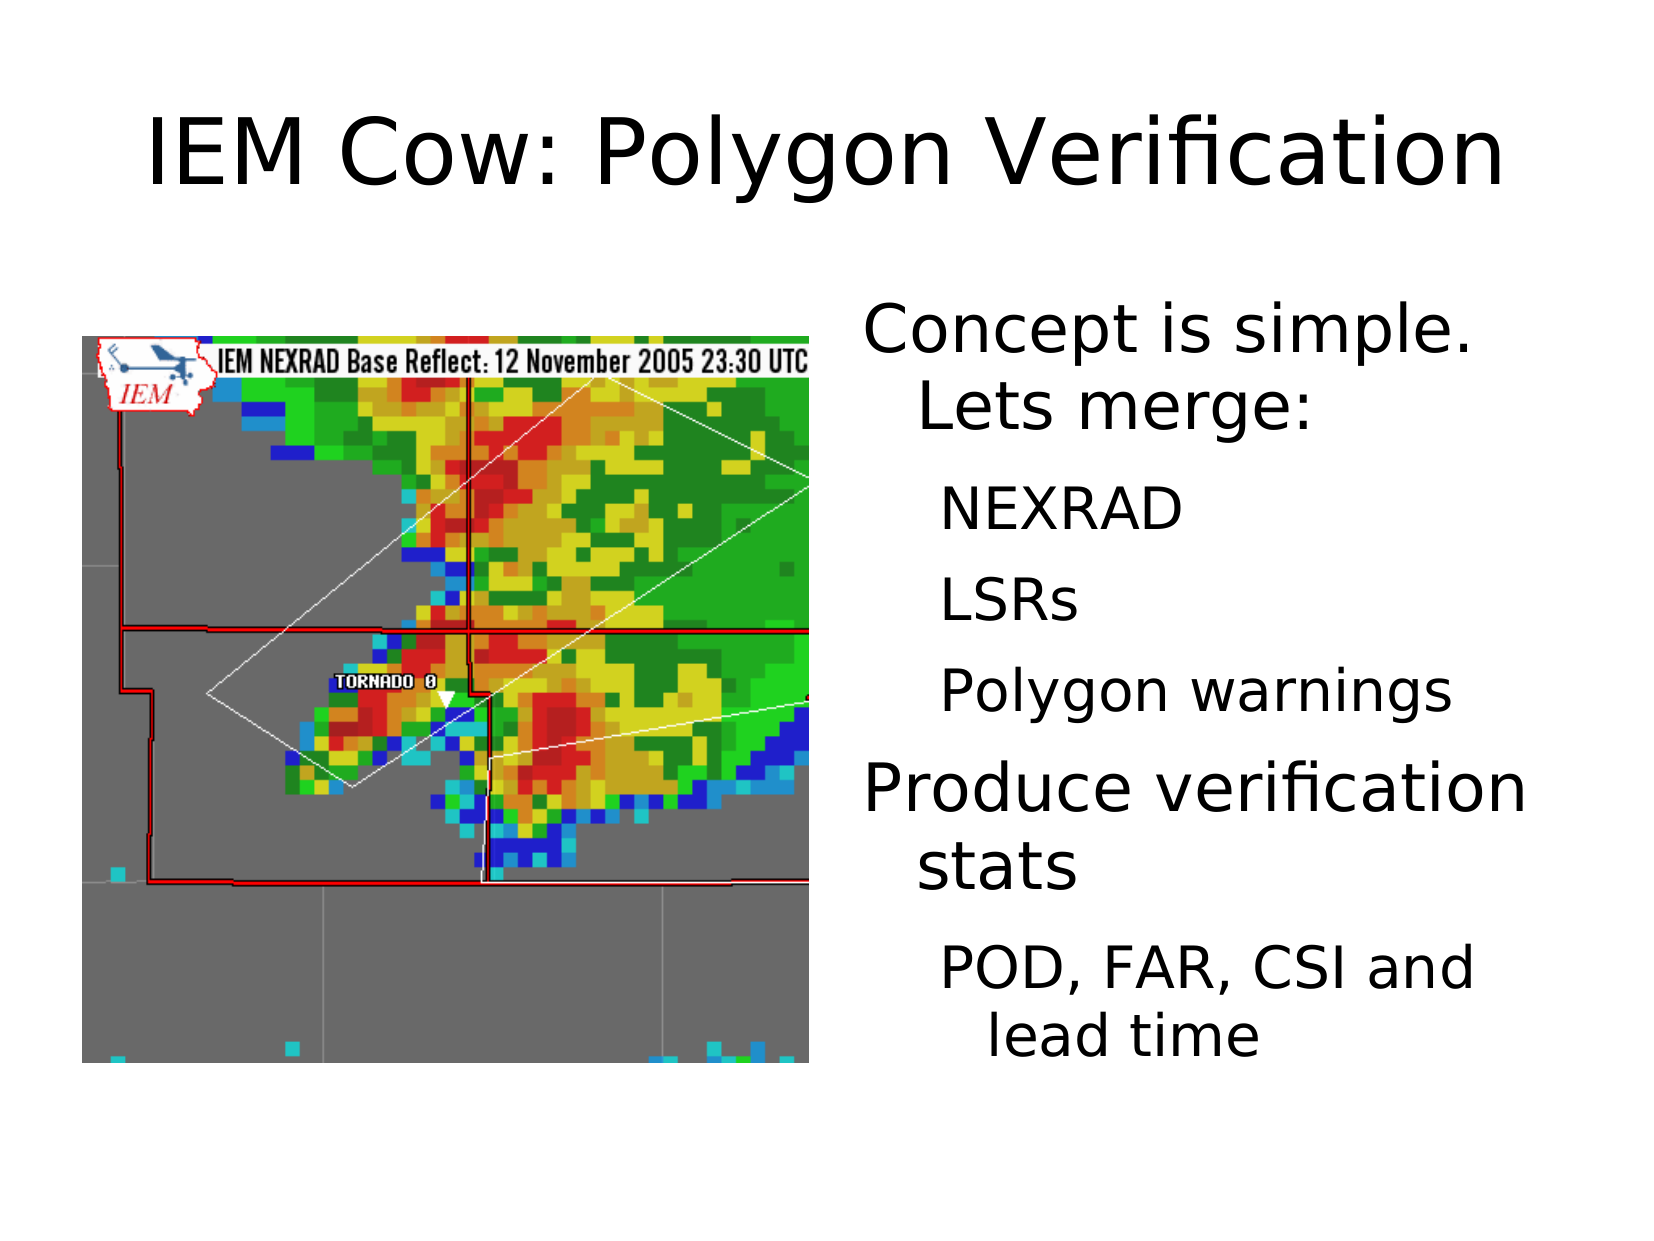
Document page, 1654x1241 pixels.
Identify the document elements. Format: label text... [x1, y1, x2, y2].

title IEM Cow: Polygon Verification [82, 49, 1571, 257]
list Concept is simple. Lets merge: NEXRAD LSRs Polygon warnings Produce verification stats POD, FAR, CSI and lead time [845, 290, 1572, 1109]
picture [82, 336, 809, 1063]
